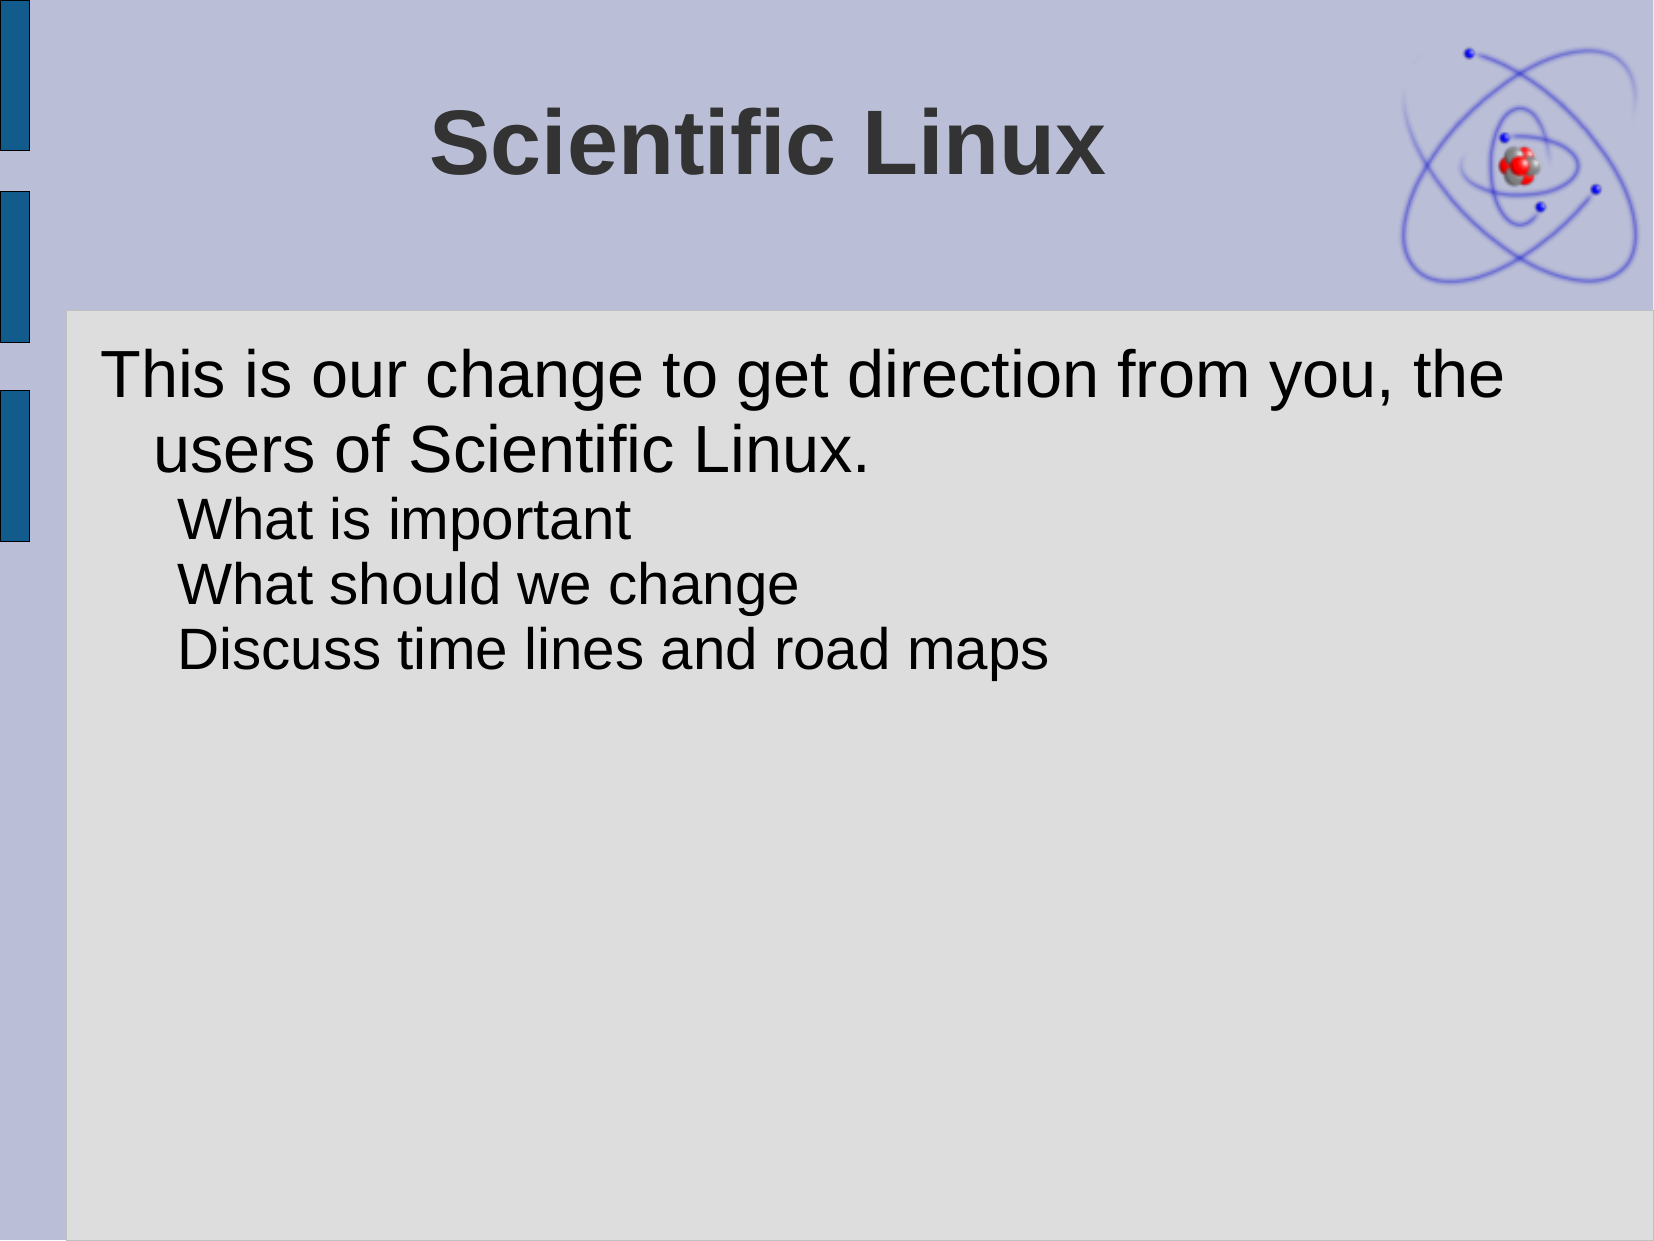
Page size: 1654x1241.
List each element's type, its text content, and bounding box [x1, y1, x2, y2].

title Scientific Linux [75, 39, 1463, 247]
list This is our change to get direction from you, the users of Scientific Linux. What is important What should we change Discuss time lines and road maps [82, 337, 1571, 1109]
picture [1386, 33, 1654, 301]
